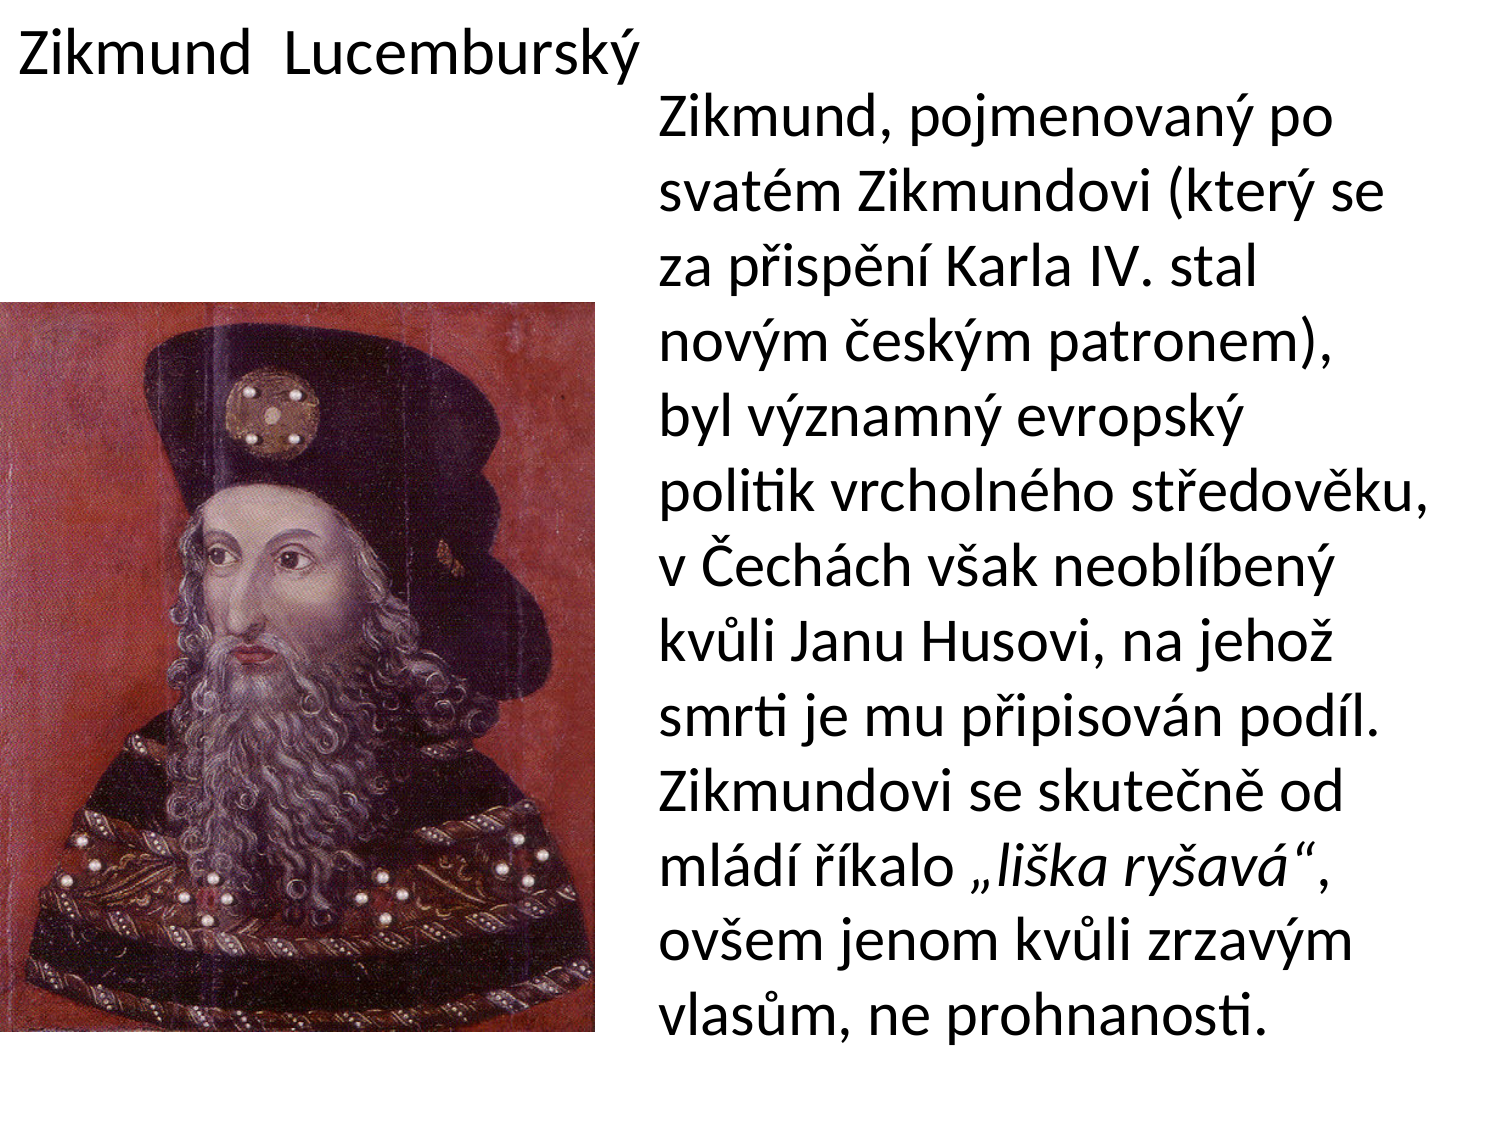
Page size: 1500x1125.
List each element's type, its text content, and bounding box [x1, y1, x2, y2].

picture [0, 302, 595, 1032]
text_box Zikmund, pojmenovaný po svatém Zikmundovi (který se za přispění Karla IV. stal novým českým patronem), byl významný evropský politik vrcholného středověku, v Čechách však neoblíbený kvůli Janu Husovi, na jehož smrti je mu připisován podíl. Zikmundovi se skutečně od mládí říkalo „liška ryšavá“, ovšem jenom kvůli zrzavým vlasům, ne prohnanosti. [643, 66, 1471, 1057]
text_box Zikmund Lucemburský [3, 0, 656, 96]
